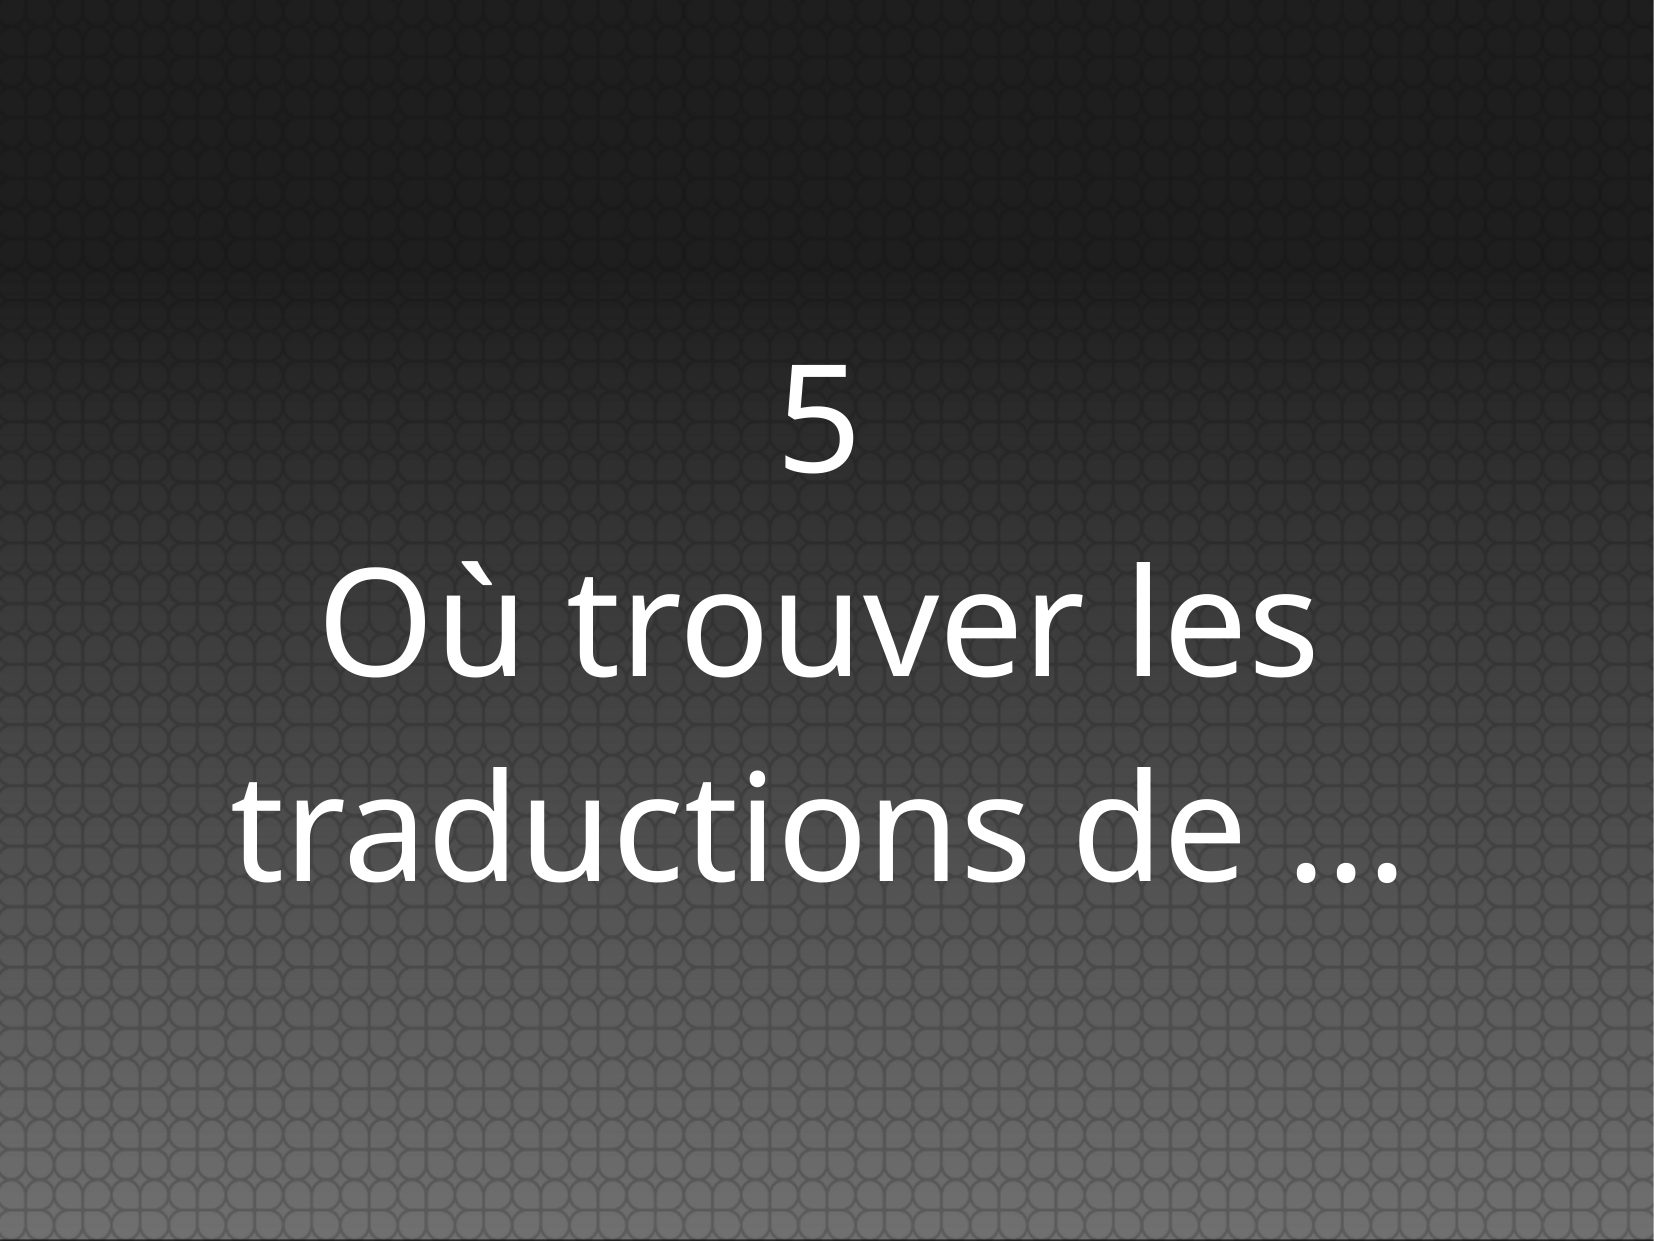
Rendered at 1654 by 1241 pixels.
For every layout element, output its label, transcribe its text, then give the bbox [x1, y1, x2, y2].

title 5 Où trouver les traductions de ... [75, 390, 1564, 848]
picture [0, 0, 1654, 1241]
